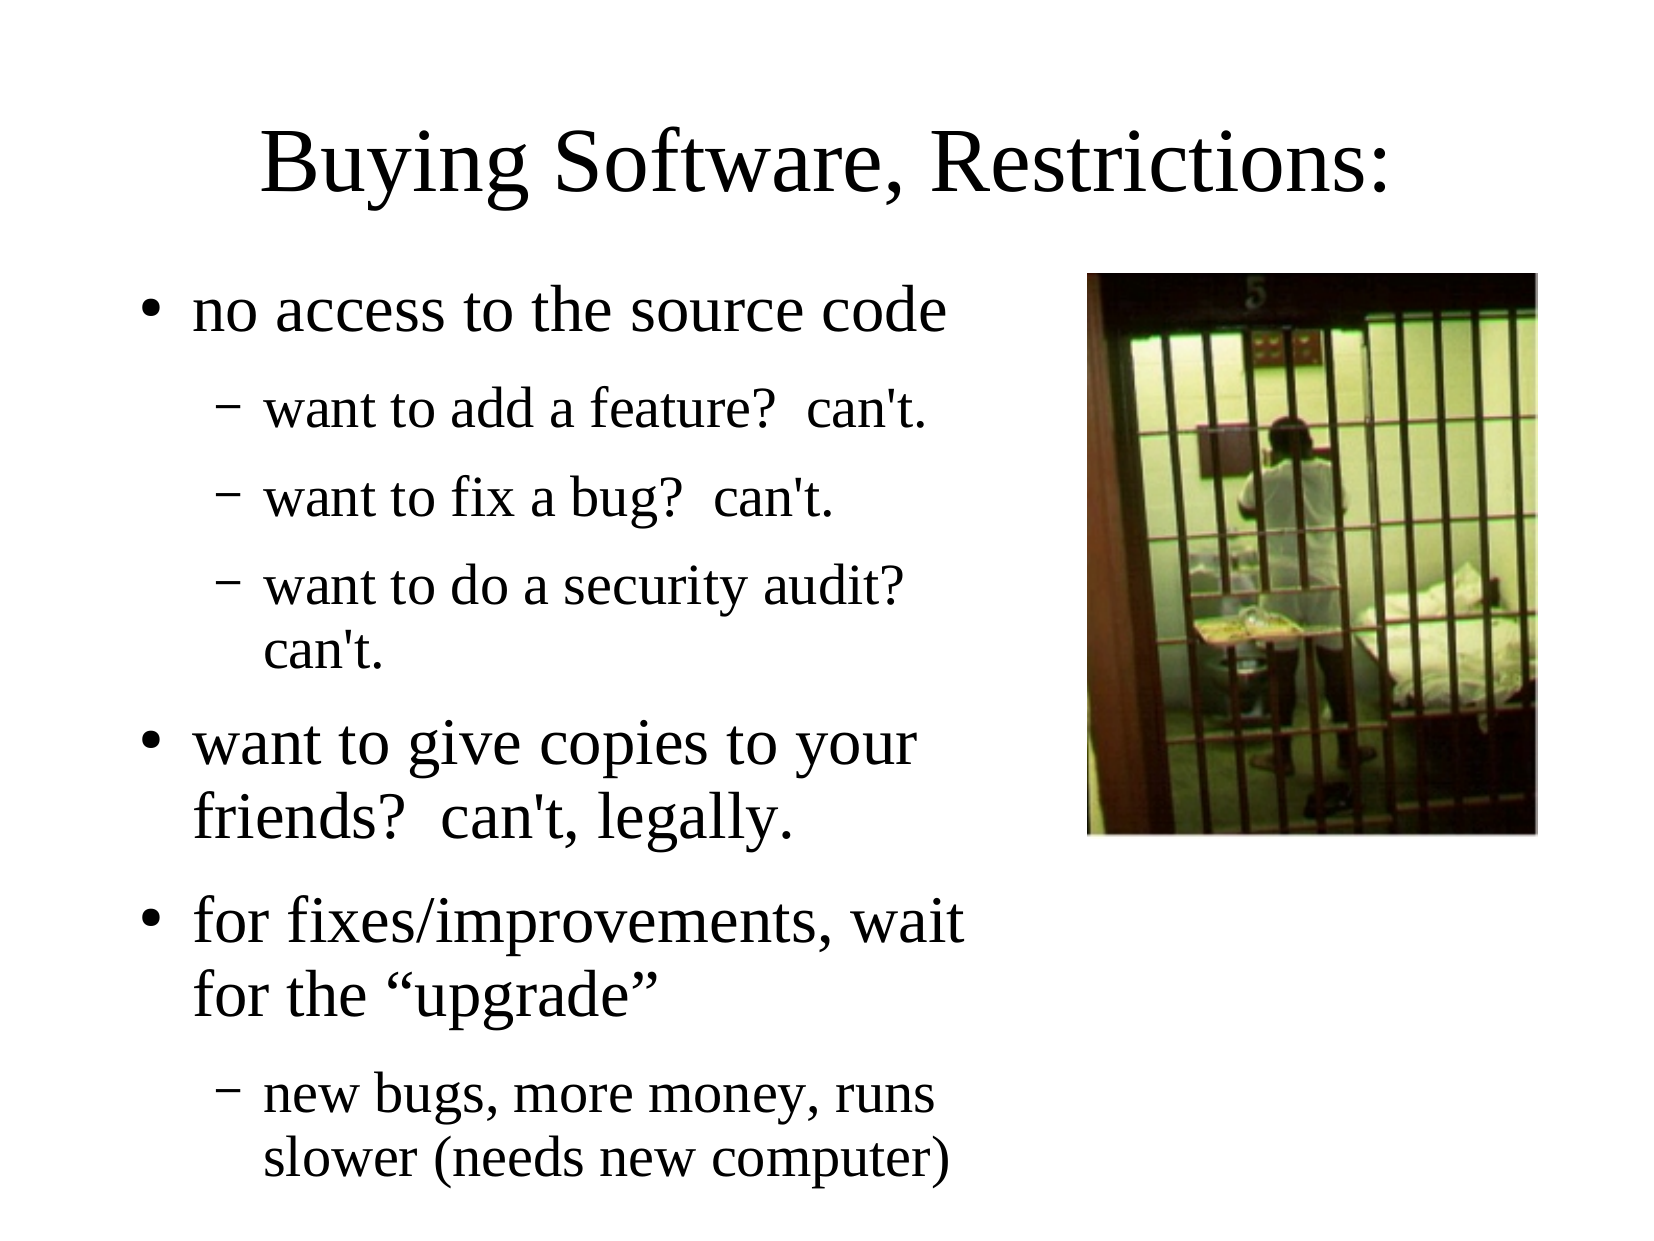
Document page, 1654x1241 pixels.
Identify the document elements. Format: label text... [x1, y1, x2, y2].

list no access to the source code want to add a feature? can't. want to fix a bug? can't. want to do a security audit? can't. want to give copies to your friends? can't, legally. for fixes/improvements, wait for the “upgrade” new bugs, more money, runs slower (needs new computer) [121, 272, 1054, 1190]
title Buying Software, Restrictions: [121, 102, 1534, 219]
picture [1087, 273, 1538, 839]
